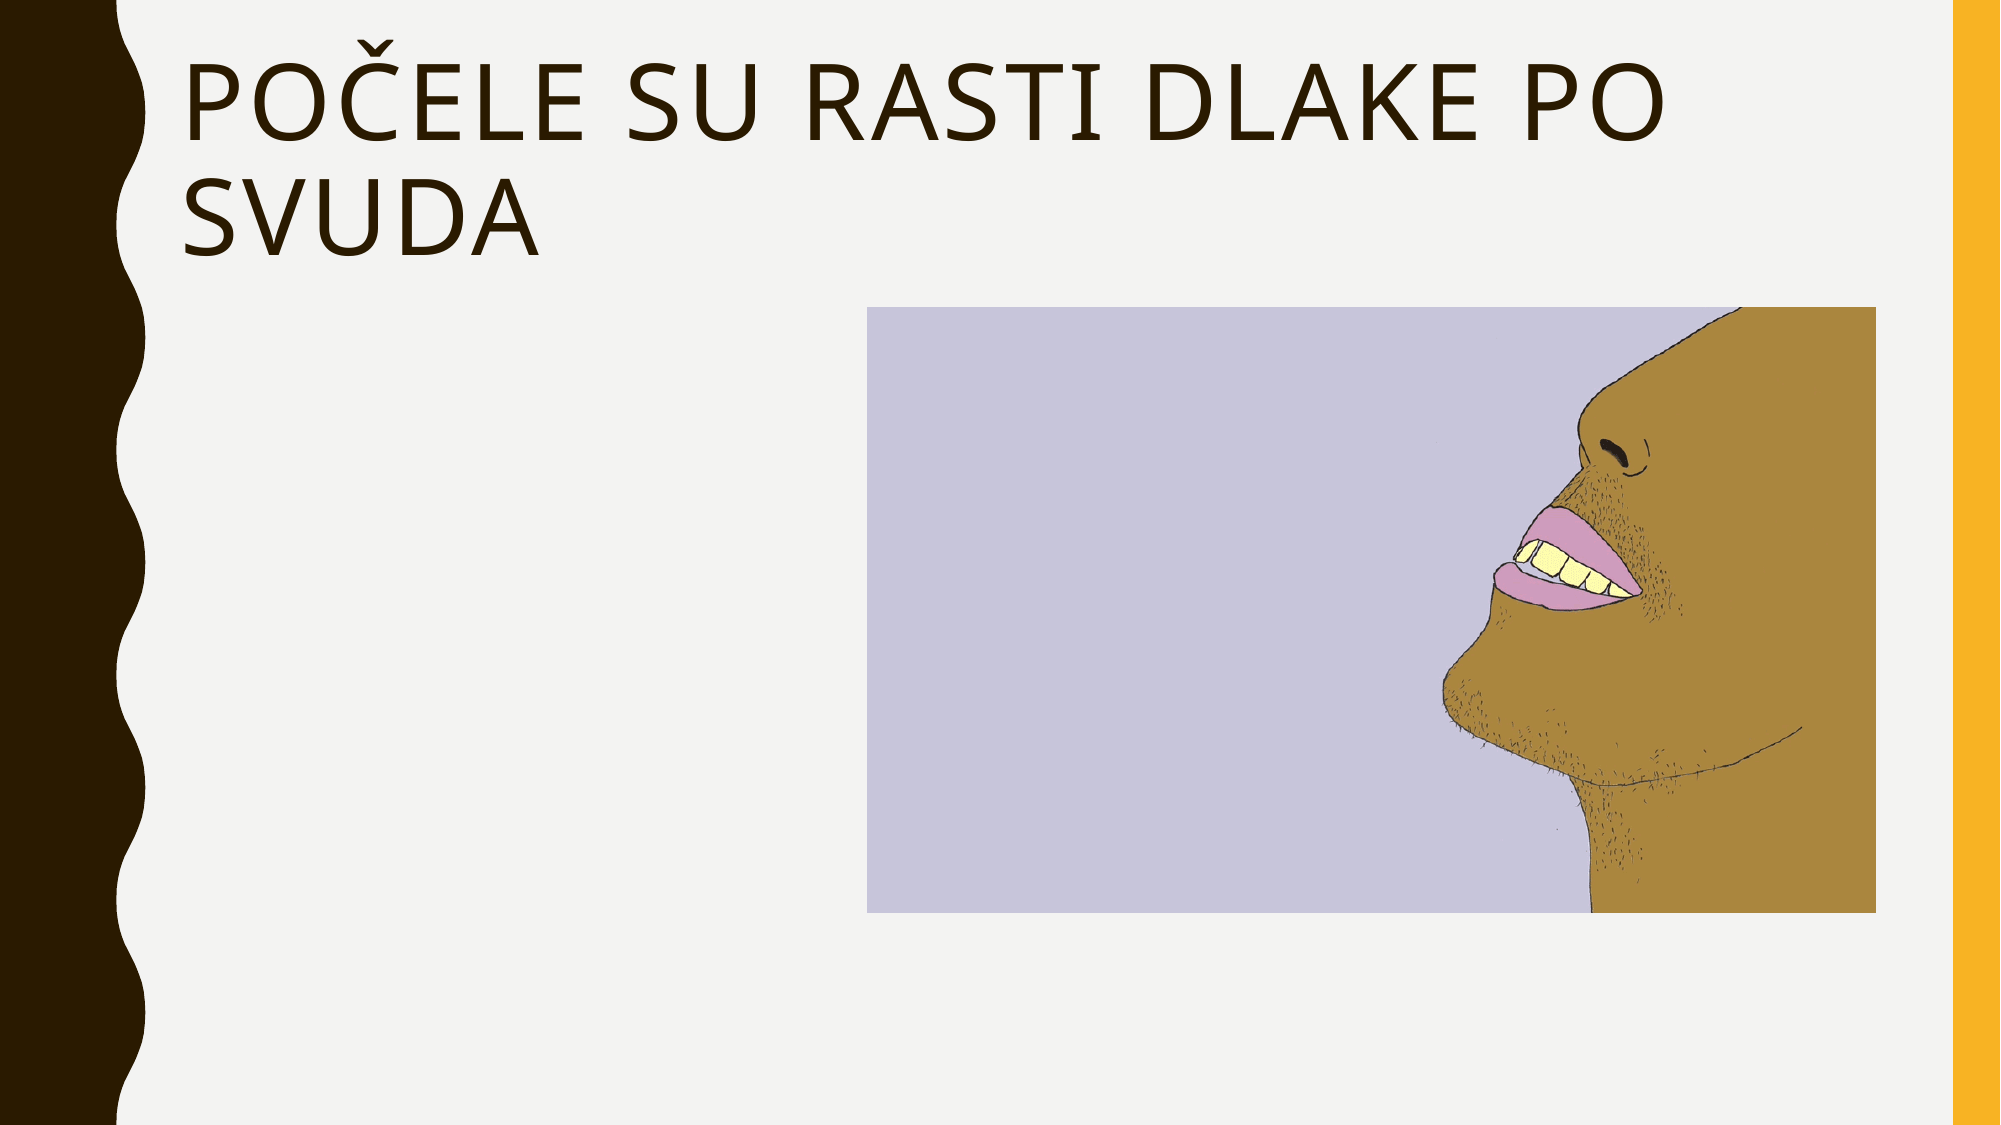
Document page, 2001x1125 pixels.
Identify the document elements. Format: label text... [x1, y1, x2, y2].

title Počele su rasti dlake po svuda [165, 41, 1835, 287]
picture [867, 307, 1876, 913]
